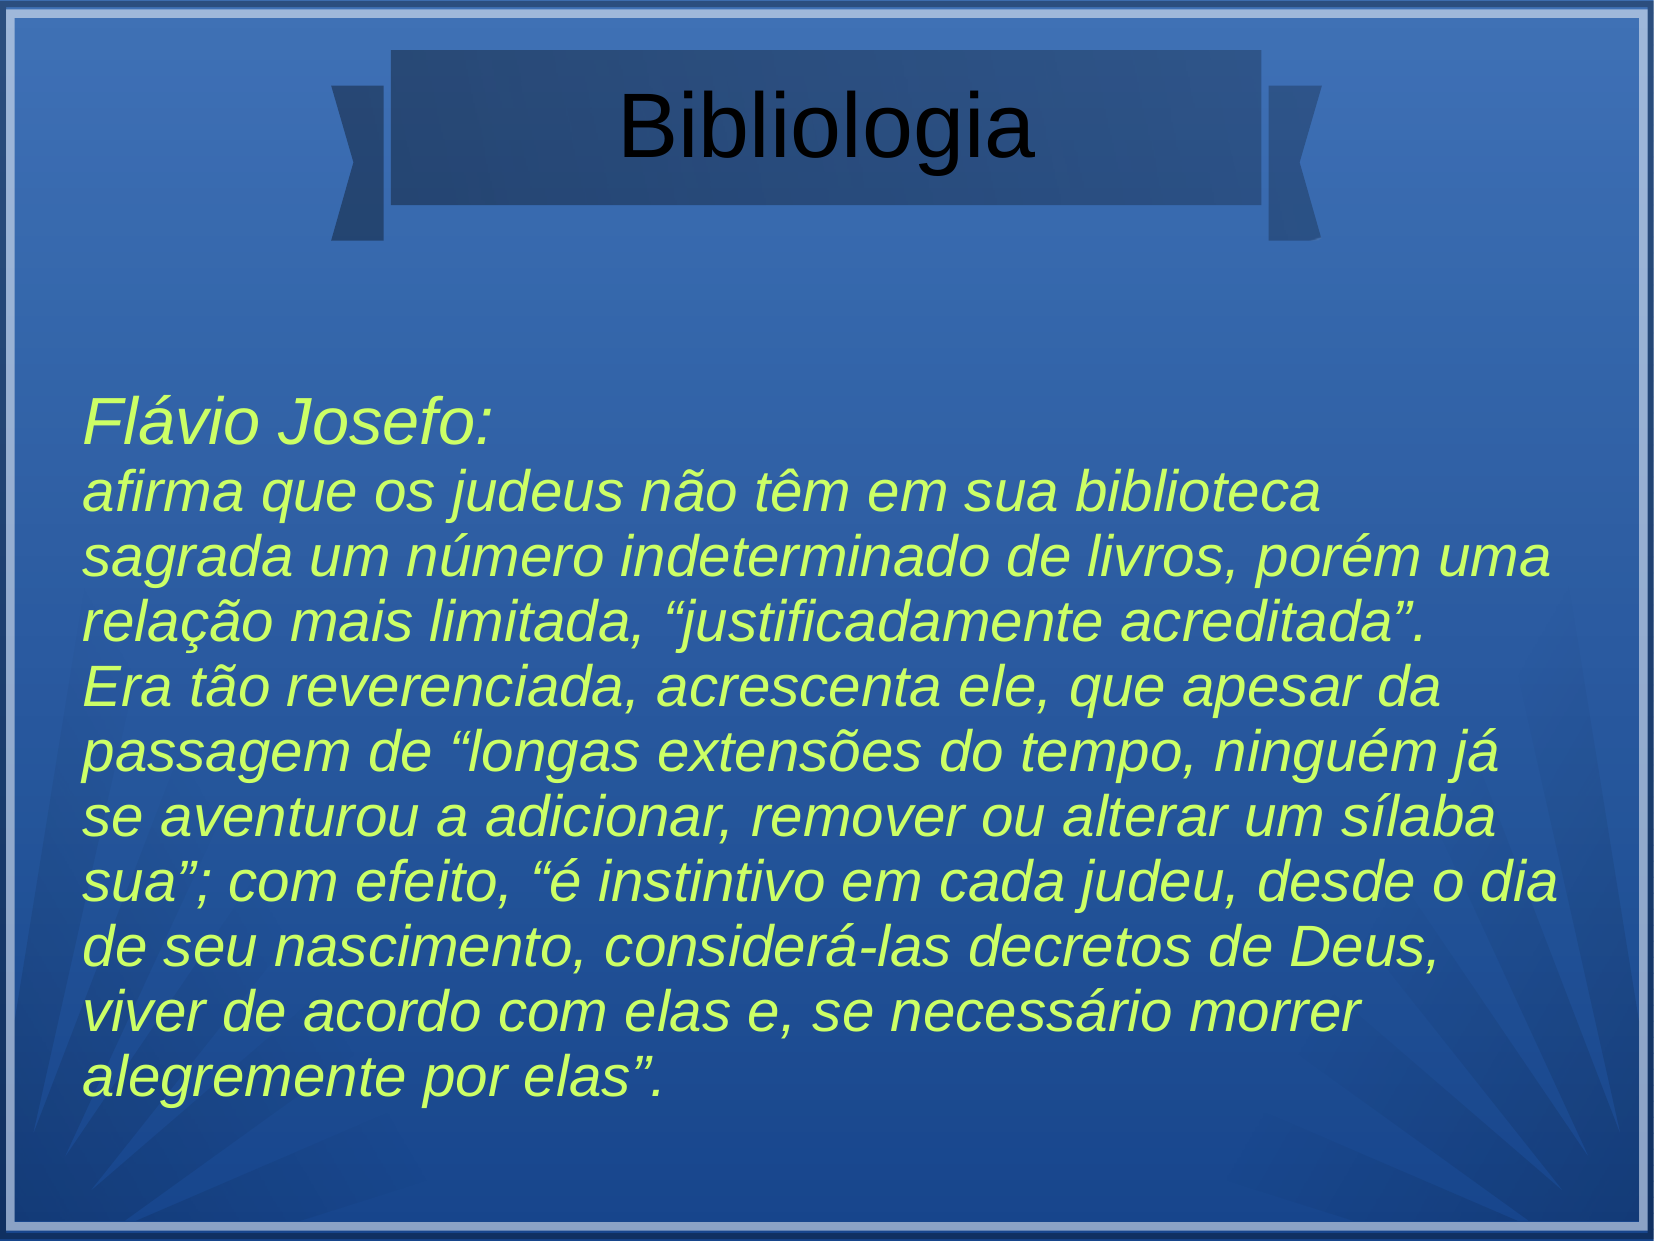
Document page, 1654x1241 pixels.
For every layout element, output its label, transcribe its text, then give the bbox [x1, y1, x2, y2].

title Bibliologia [389, 47, 1264, 205]
subtitle Flávio Josefo: afirma que os judeus não têm em sua biblioteca sagrada um número indeterminado de livros, porém uma relação mais limitada, “justificadamente acreditada”. Era tão reverenciada, acrescenta ele, que apesar da passagem de “longas extensões do tempo, ninguém já se aventurou a adicionar, remover ou alterar um sílaba sua”; com efeito, “é instintivo em cada judeu, desde o dia de seu nascimento, considerá-las decretos de Deus, viver de acordo com elas e, se necessário morrer alegremente por elas”. [82, 299, 1571, 1241]
